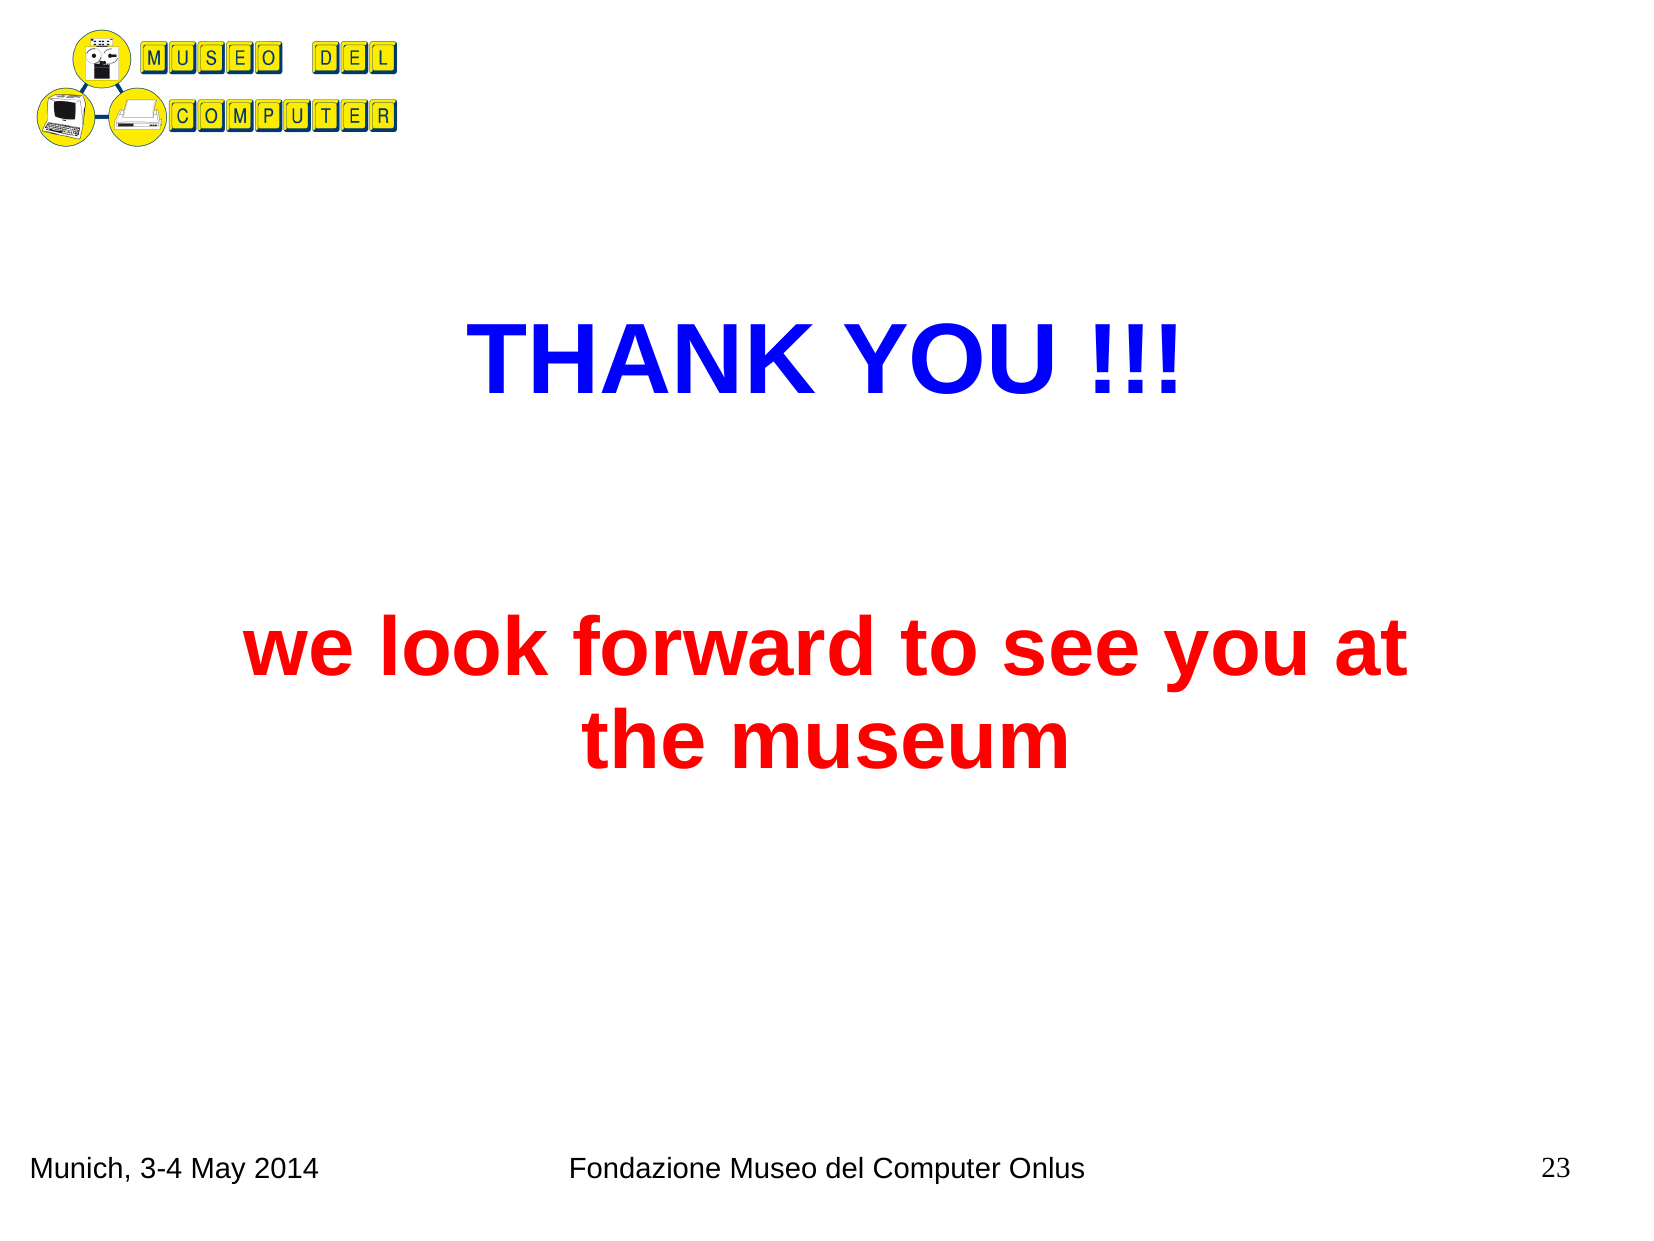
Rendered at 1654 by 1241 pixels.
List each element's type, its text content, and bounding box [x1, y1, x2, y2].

picture [29, 28, 409, 148]
text_box THANK YOU !!! we look forward to see you at the museum [206, 295, 1447, 827]
